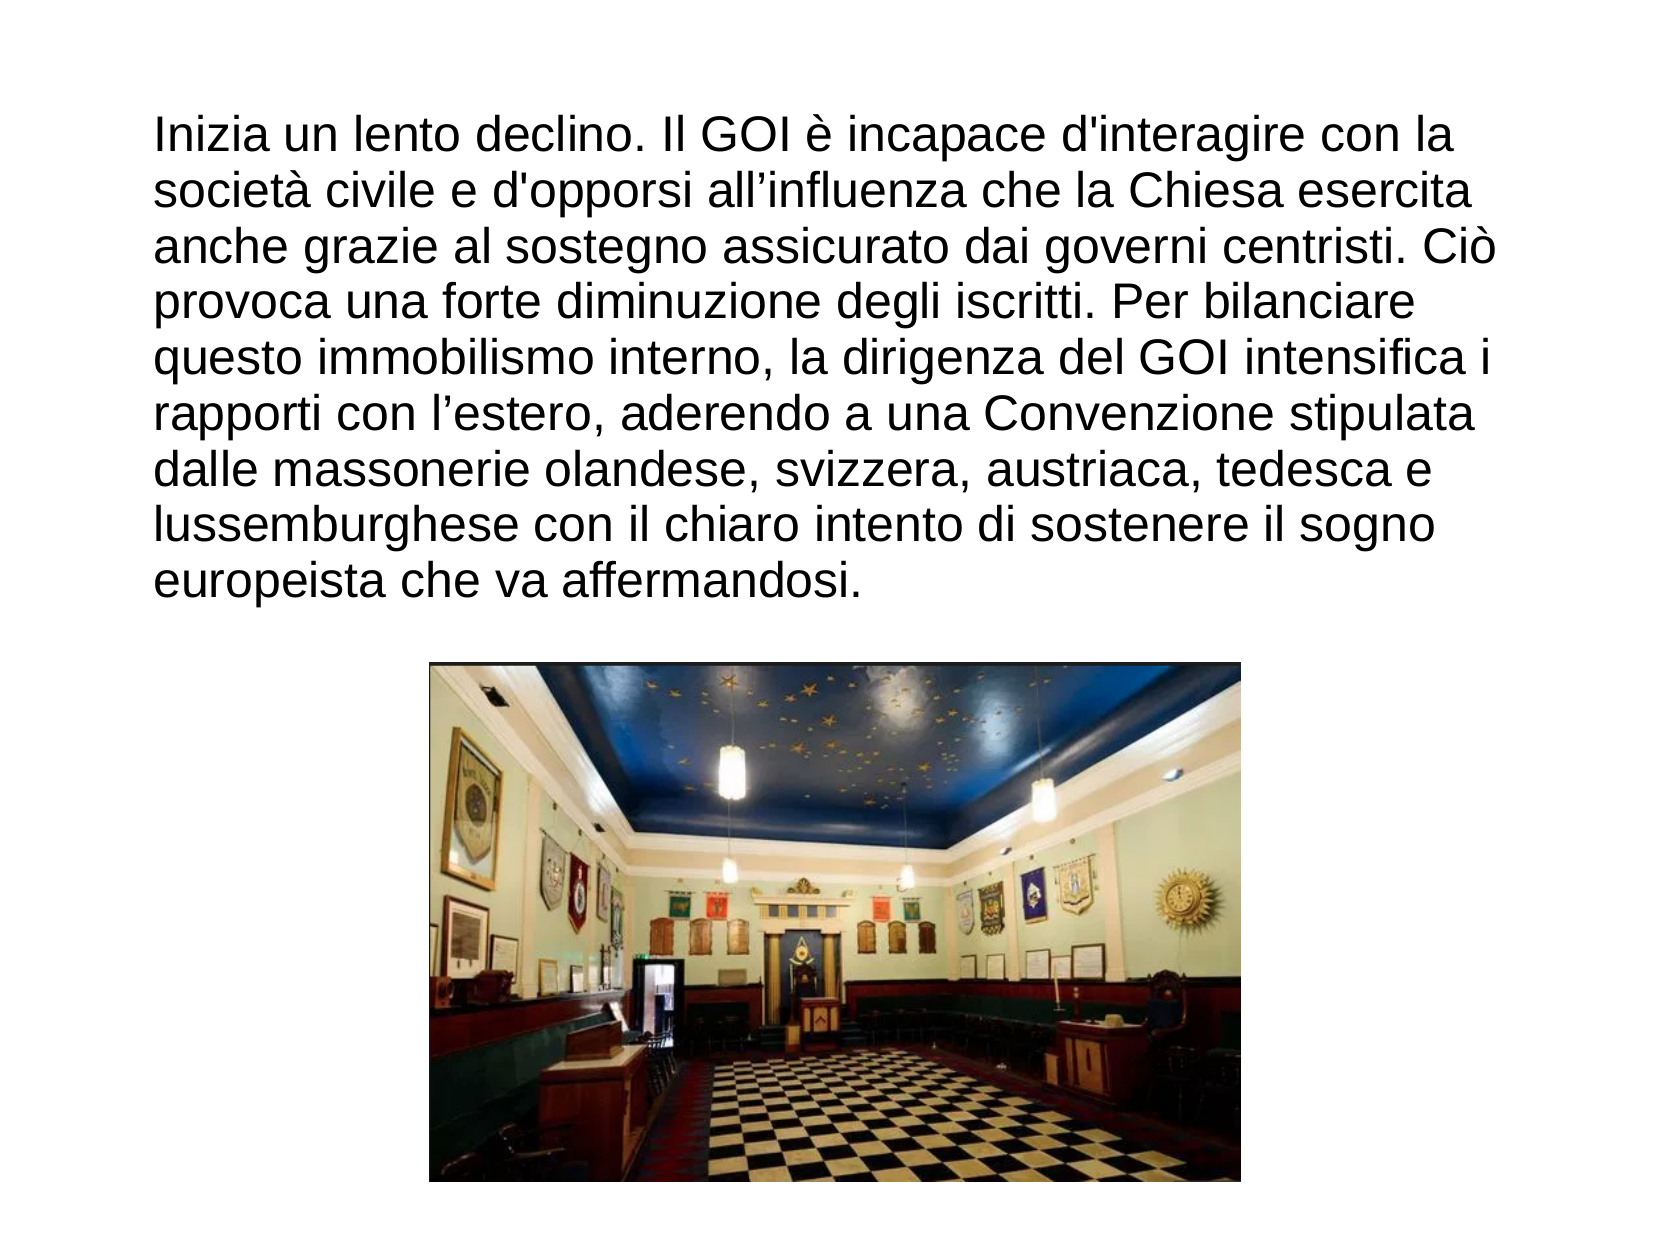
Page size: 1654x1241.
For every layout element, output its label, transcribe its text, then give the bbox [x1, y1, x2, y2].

picture [429, 662, 1241, 1182]
list Inizia un lento declino. Il GOI è incapace d'interagire con la società civile e d'opporsi all’influenza che la Chiesa esercita anche grazie al sostegno assicurato dai governi centristi. Ciò provoca una forte diminuzione degli iscritti. Per bilanciare questo immobilismo interno, la dirigenza del GOI intensifica i rapporti con l’estero, aderendo a una Convenzione stipulata dalle massonerie olandese, svizzera, austriaca, tedesca e lussemburghese con il chiaro intento di sostenere il sogno europeista che va affermandosi. [82, 106, 1571, 1109]
